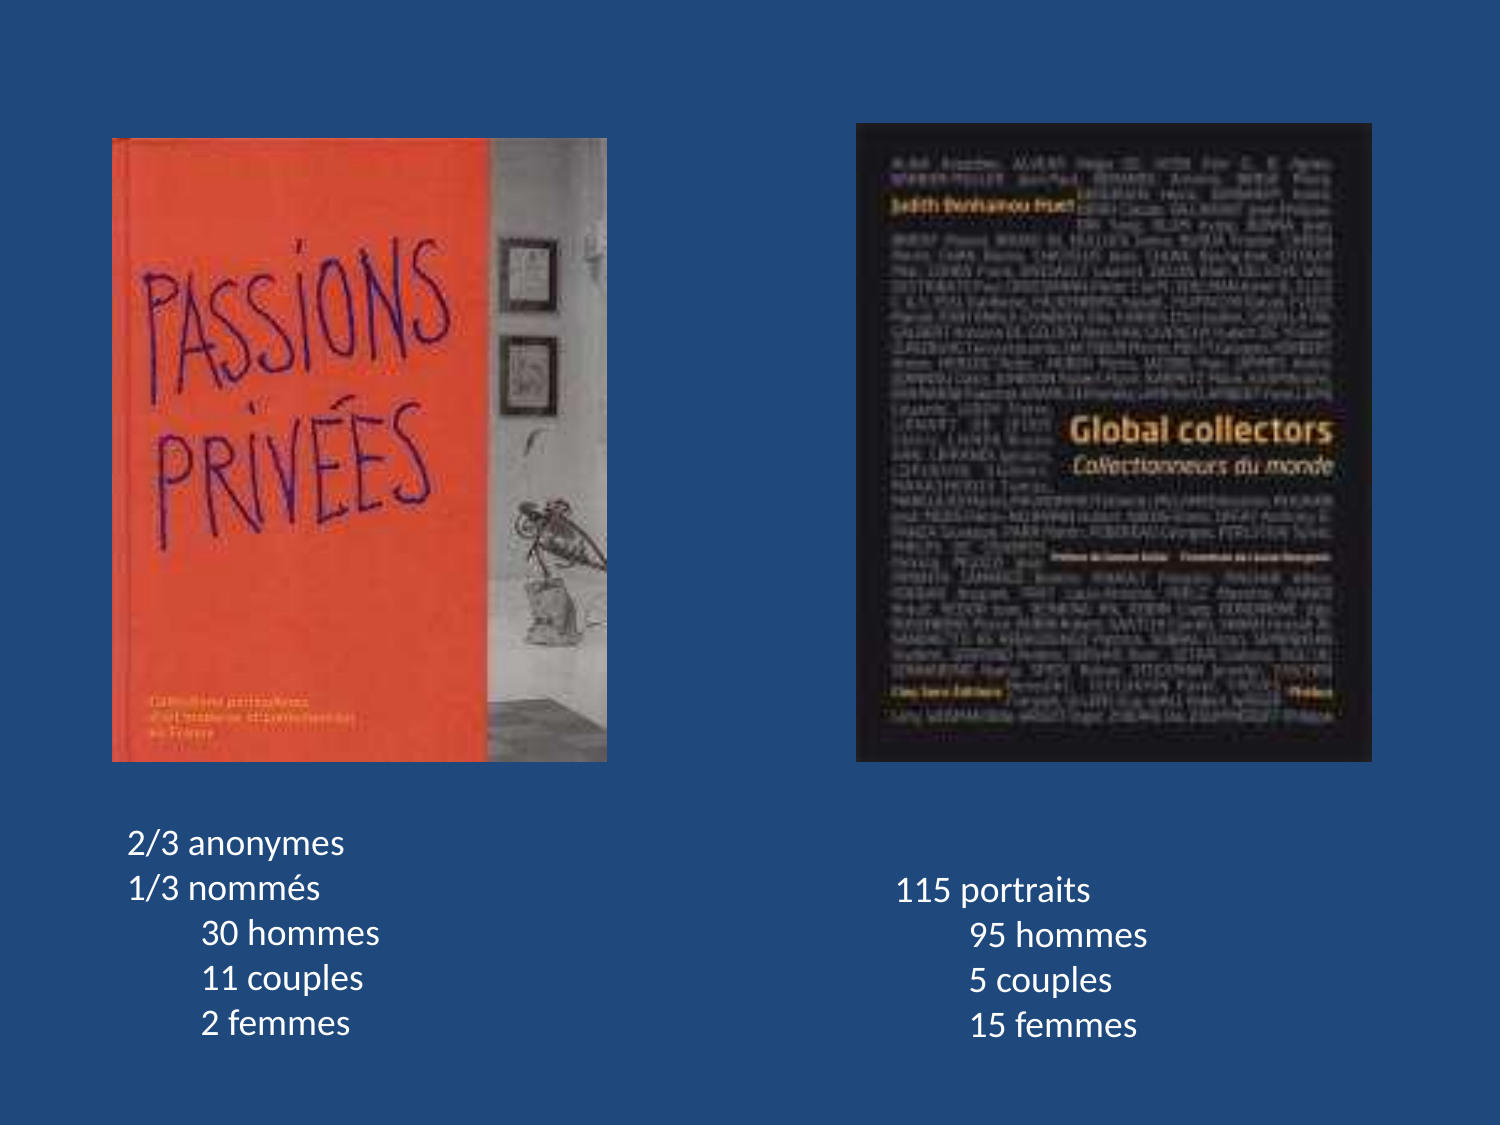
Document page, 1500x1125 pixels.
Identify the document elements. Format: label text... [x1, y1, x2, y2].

text_box 2/3 anonymes 1/3 nommés 30 hommes 11 couples 2 femmes [112, 810, 715, 1051]
text_box 115 portraits 95 hommes 5 couples 15 femmes [879, 857, 1306, 1053]
picture [112, 138, 607, 762]
picture [856, 123, 1372, 762]
